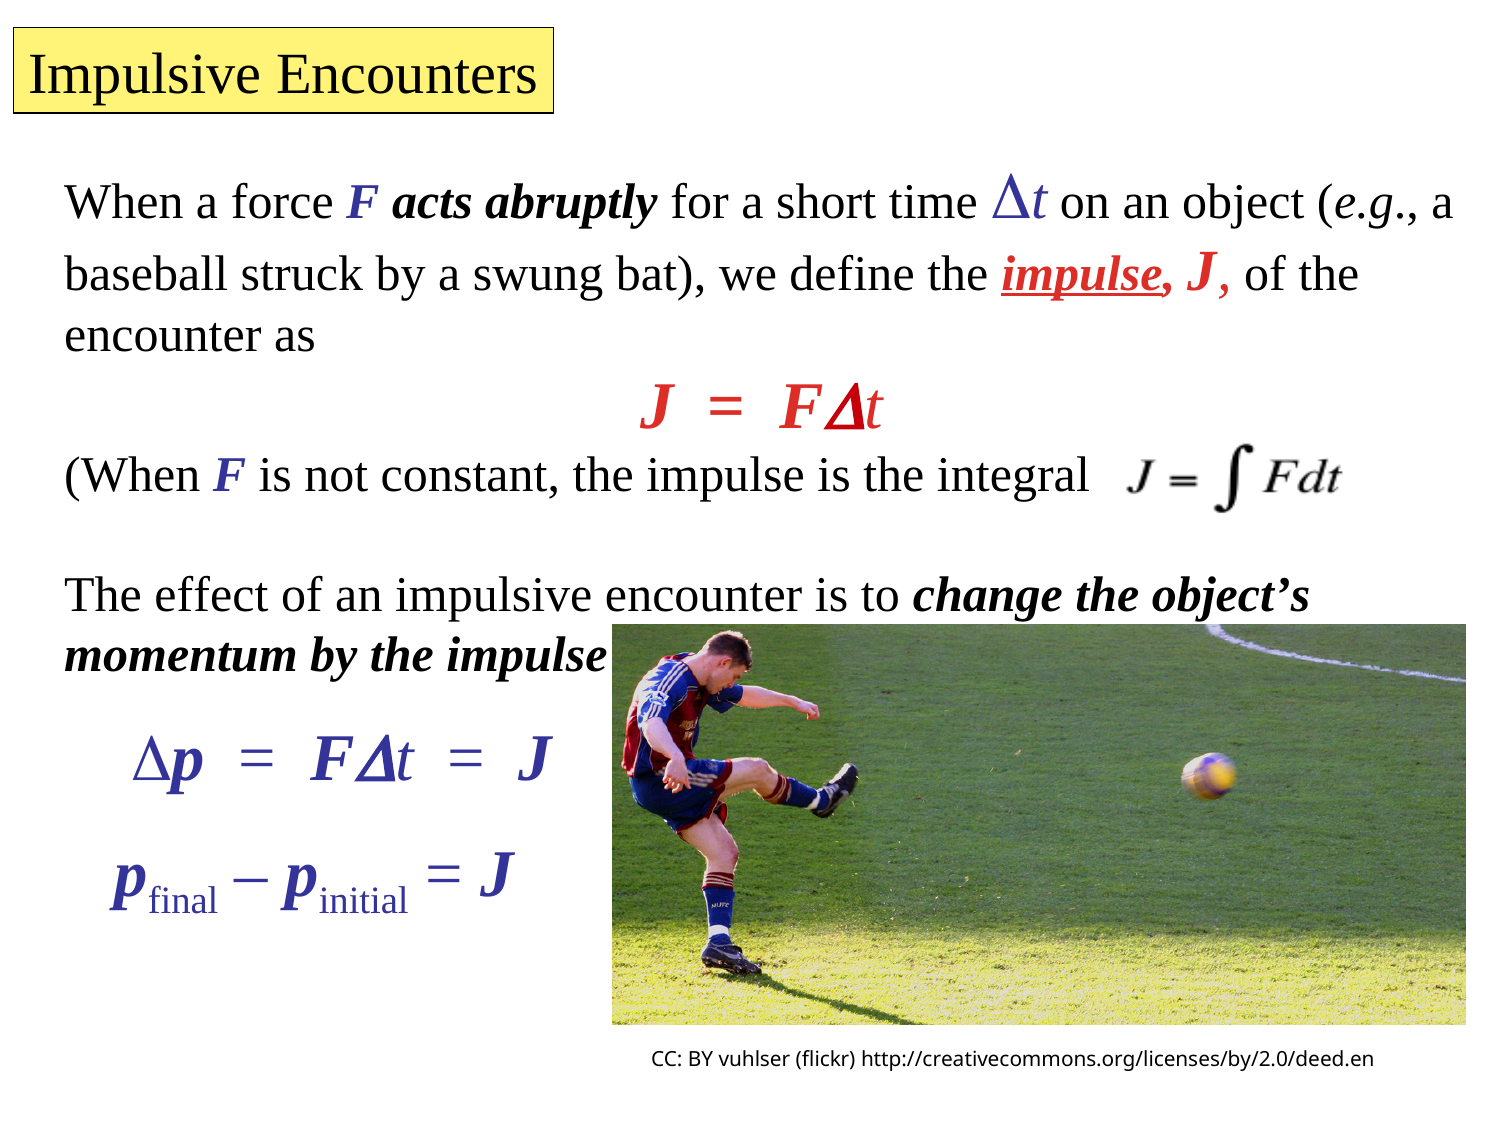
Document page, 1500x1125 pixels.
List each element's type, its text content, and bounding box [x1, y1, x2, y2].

text_box CC: BY vuhlser (flickr) http://creativecommons.org/licenses/by/2.0/deed.en [636, 1037, 1390, 1078]
text_box Impulsive Encounters [13, 27, 554, 113]
text_box When a force F acts abruptly for a short time Δt on an object (e.g., a baseball struck by a swung bat), we define the impulse, J, of the encounter as J = FΔt (When F is not constant, the impulse is the integral The effect of an impulsive encounter is to change the object’s momentum by the impulse Δp = FΔt = J pfinal – pinitial = J [49, 144, 1475, 1009]
picture [612, 624, 1466, 1025]
picture [1119, 439, 1351, 520]
